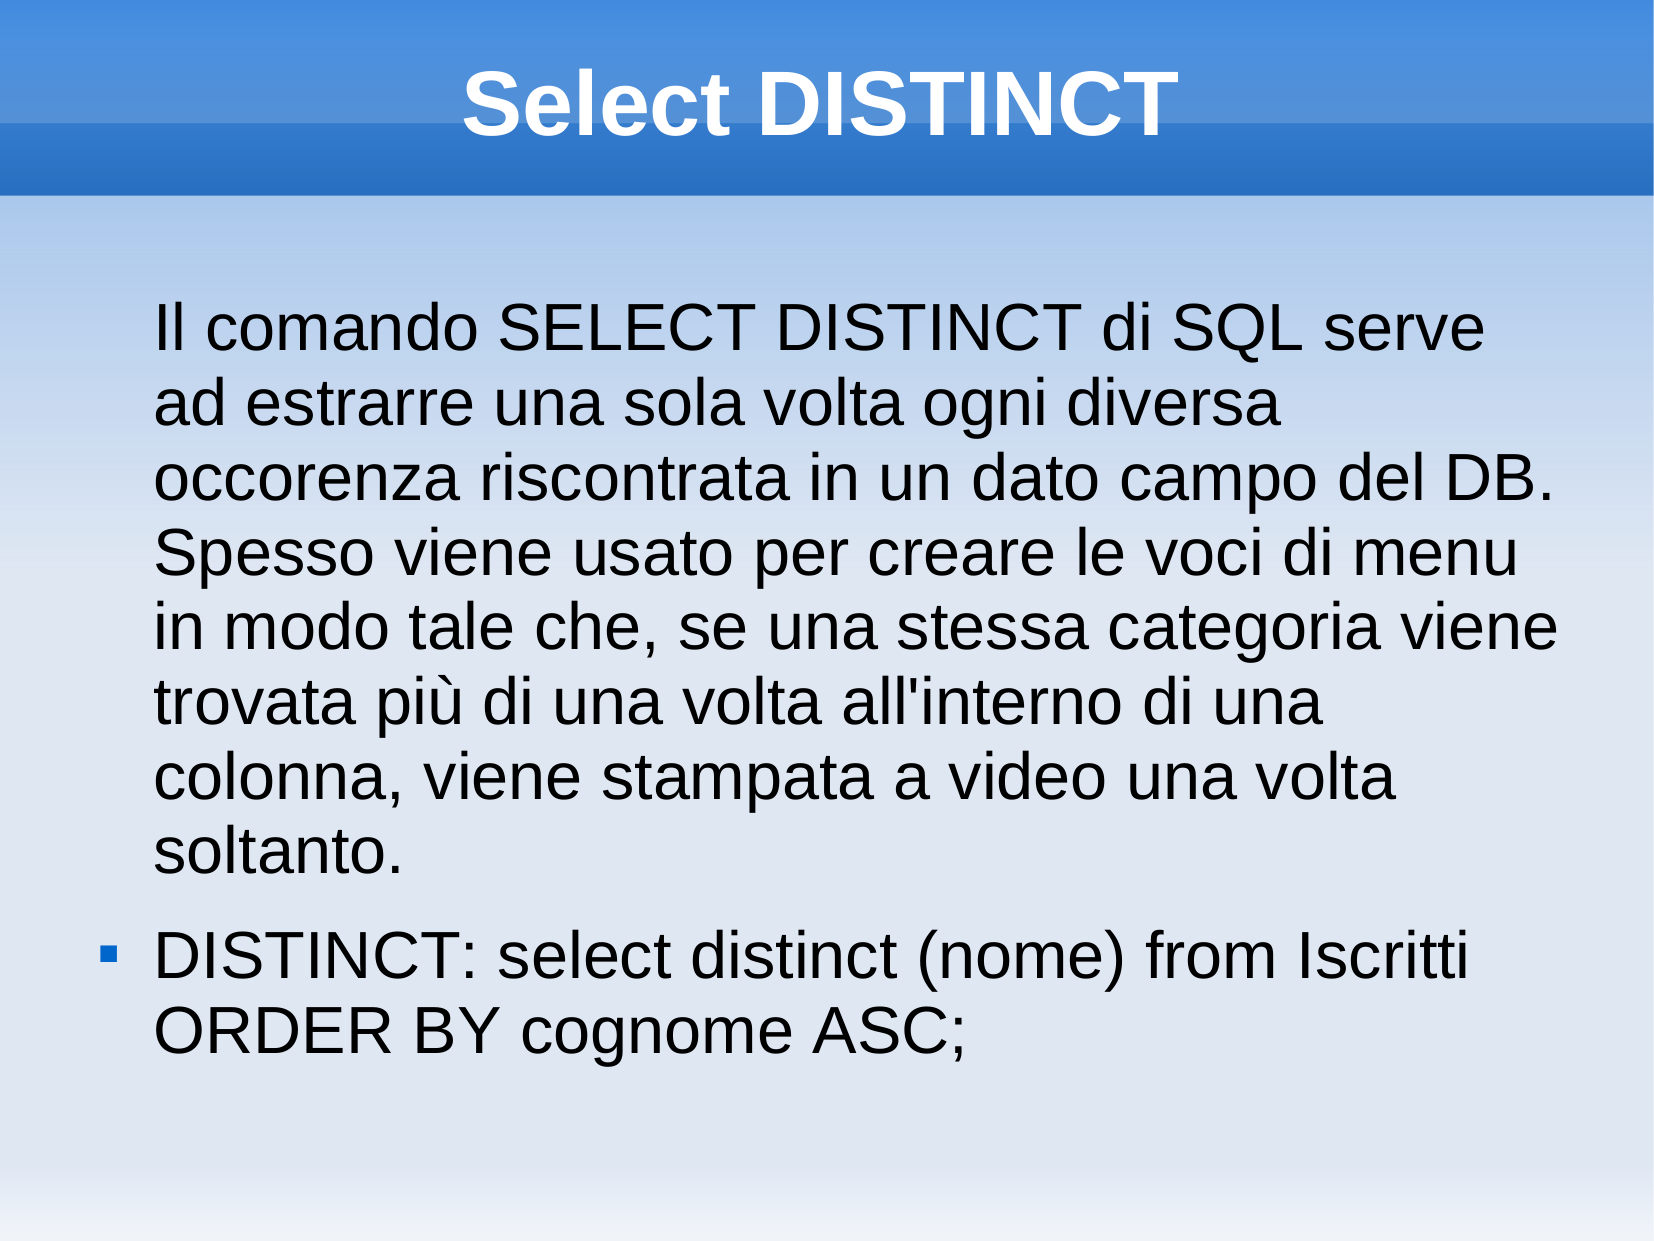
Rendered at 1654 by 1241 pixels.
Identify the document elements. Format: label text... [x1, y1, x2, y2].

title Select DISTINCT [76, 7, 1565, 200]
picture [0, 0, 1654, 1241]
list Il comando SELECT DISTINCT di SQL serve ad estrarre una sola volta ogni diversa occorenza riscontrata in un dato campo del DB. Spesso viene usato per creare le voci di menu in modo tale che, se una stessa categoria viene trovata più di una volta all'interno di una colonna, viene stampata a video una volta soltanto. DISTINCT: select distinct (nome) from Iscritti ORDER BY cognome ASC; [82, 290, 1571, 1172]
